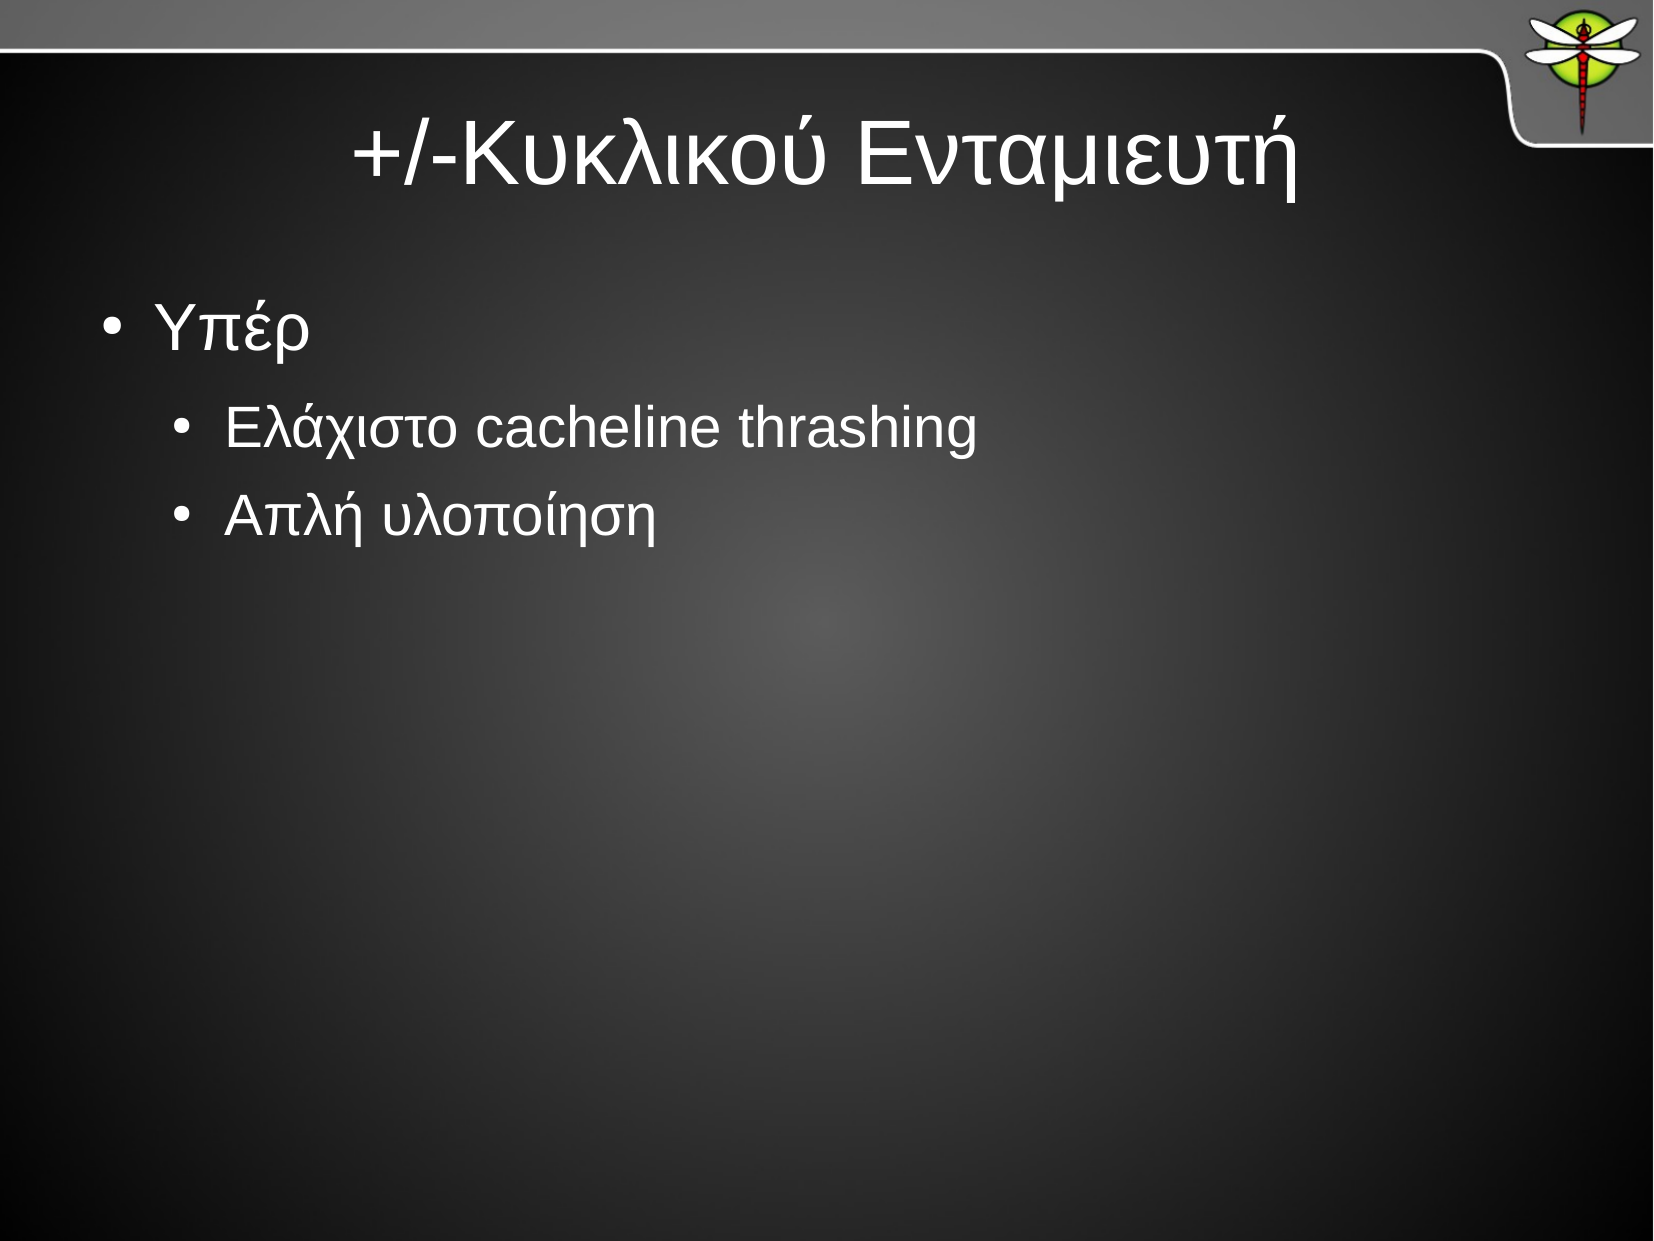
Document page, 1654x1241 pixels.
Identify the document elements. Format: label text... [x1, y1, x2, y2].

picture [0, 0, 1654, 1241]
title +/-Κυκλικού Ενταμιευτή [82, 49, 1571, 257]
list Υπέρ Ελάχιστο cacheline thrashing Απλή υλοποίηση [82, 290, 1571, 1109]
